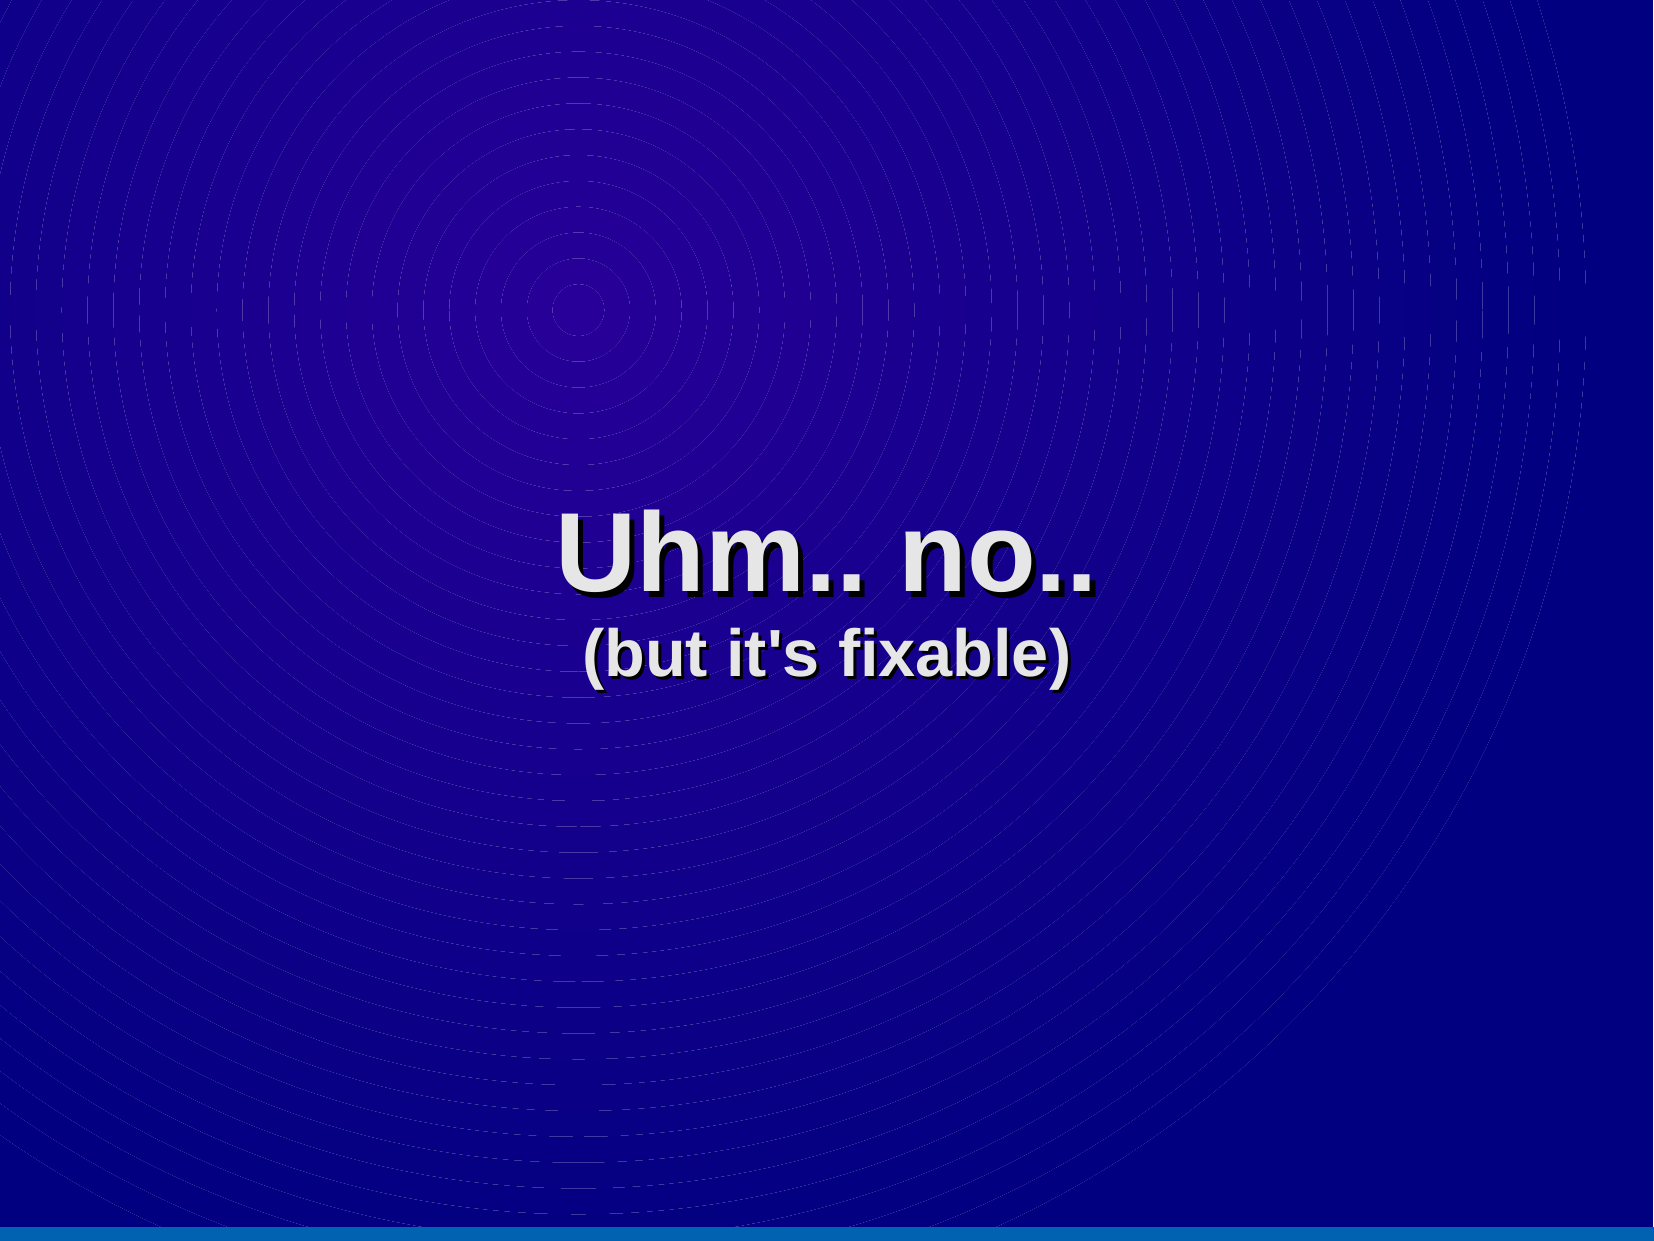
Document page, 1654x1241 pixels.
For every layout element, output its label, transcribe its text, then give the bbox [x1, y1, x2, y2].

title Uhm.. no.. (but it's fixable) [121, 455, 1533, 726]
